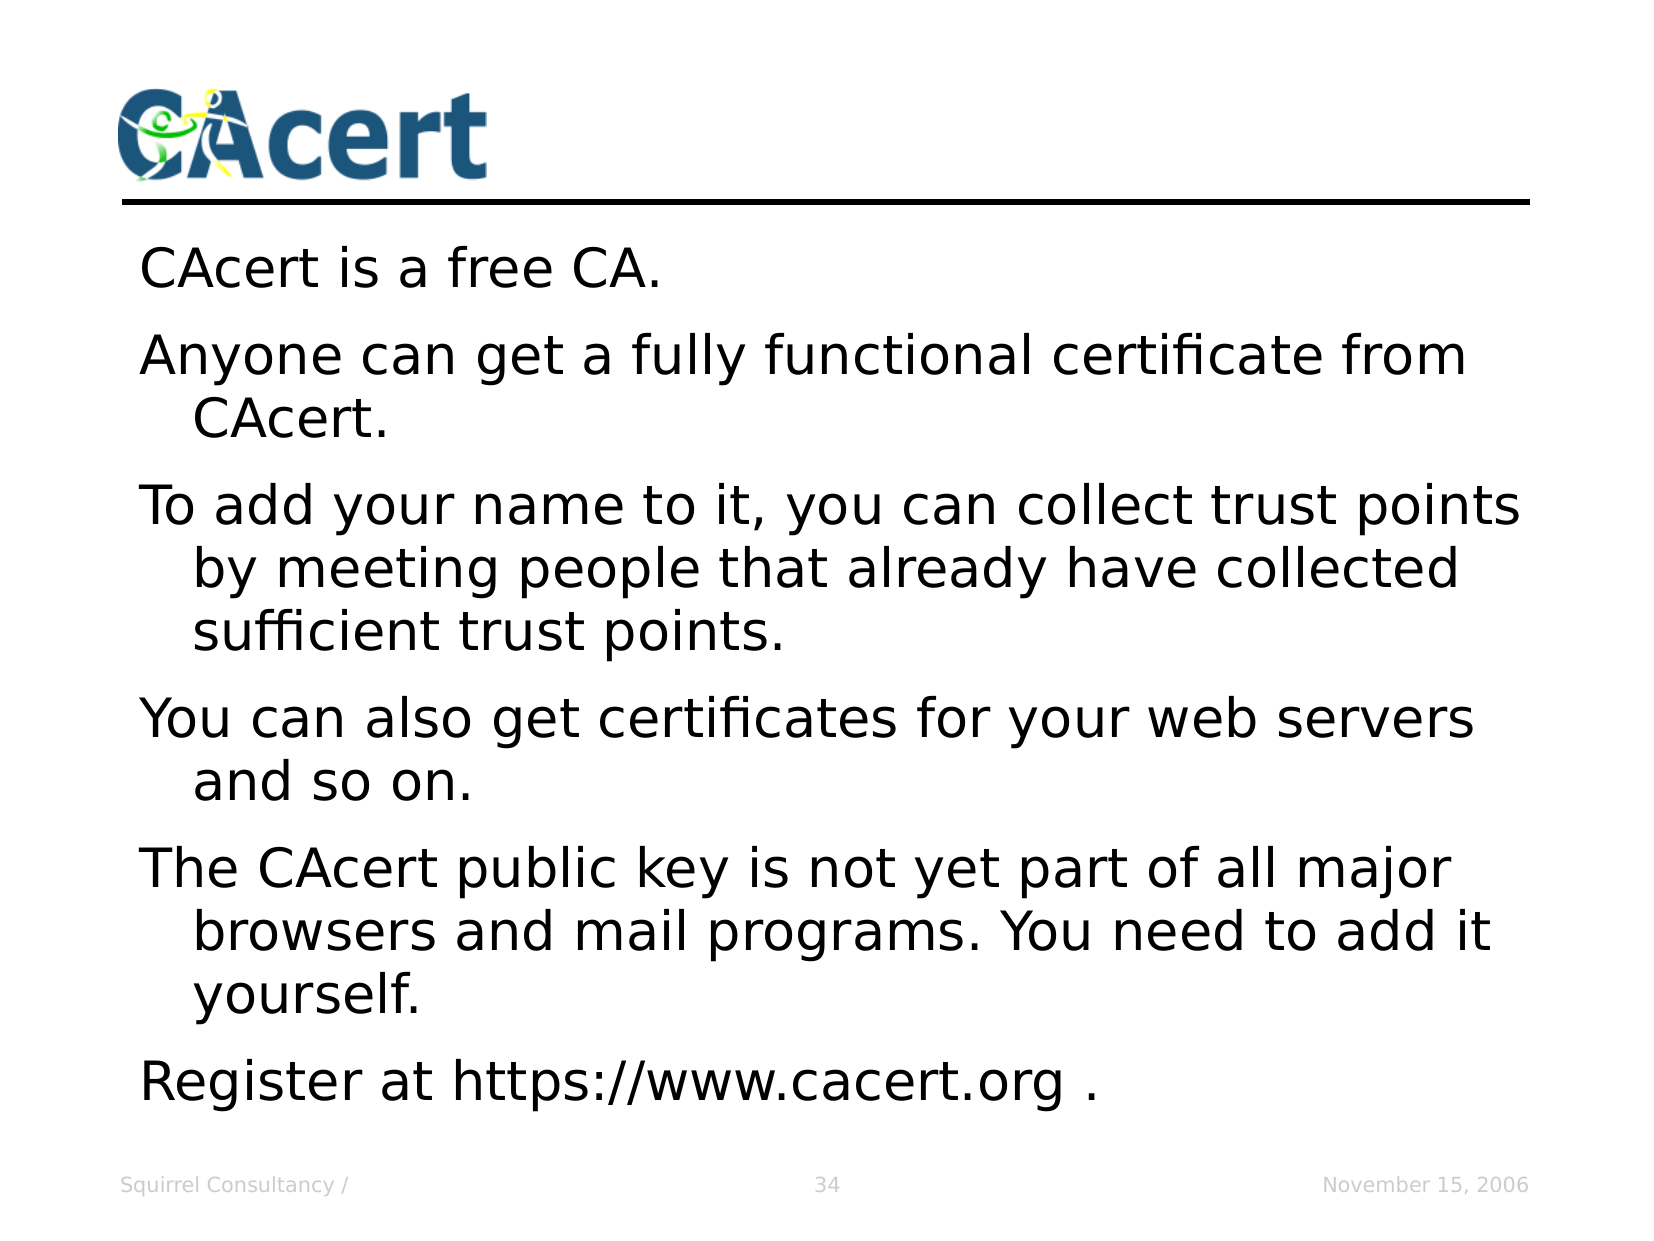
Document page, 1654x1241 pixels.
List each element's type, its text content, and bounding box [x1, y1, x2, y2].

picture [118, 88, 487, 183]
list CAcert is a free CA. Anyone can get a fully functional certificate from CAcert. To add your name to it, you can collect trust points by meeting people that already have collected sufficient trust points. You can also get certificates for your web servers and so on. The CAcert public key is not yet part of all major browsers and mail programs. You need to add it yourself. Register at https://www.cacert.org . [121, 237, 1534, 1141]
title CA Cert [121, 102, 1534, 200]
